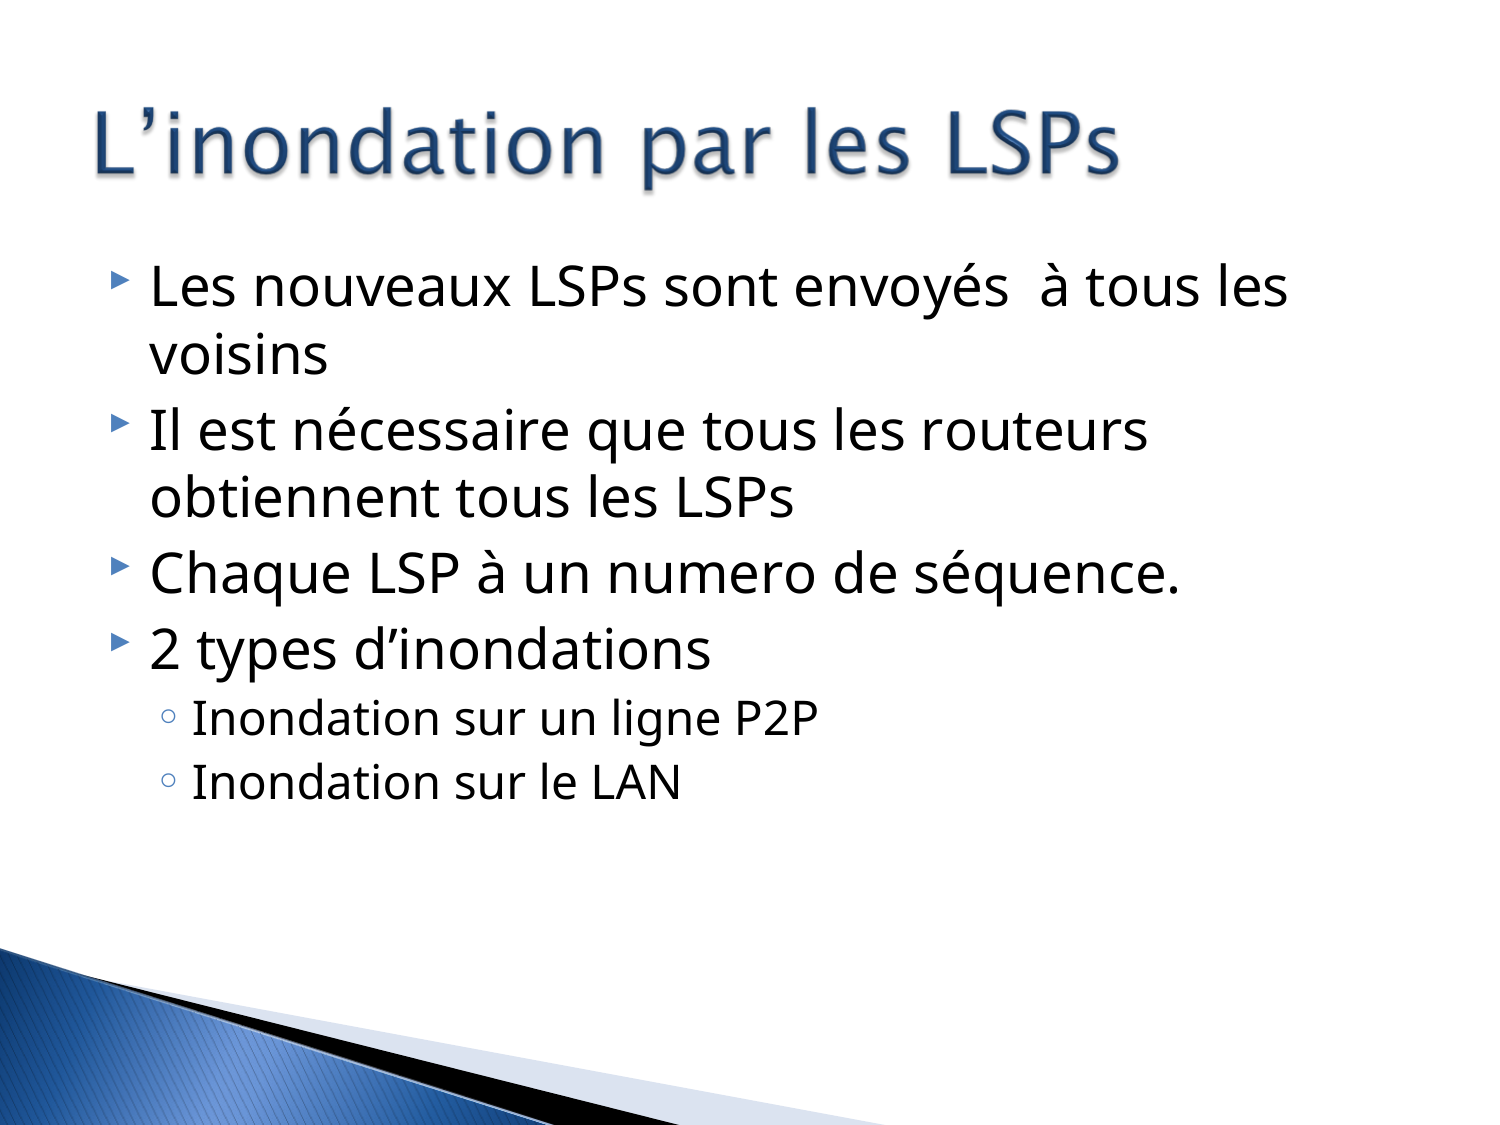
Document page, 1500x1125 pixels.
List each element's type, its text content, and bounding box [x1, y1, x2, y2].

list Les nouveaux LSPs sont envoyés à tous les voisins Il est nécessaire que tous les routeurs obtiennent tous les LSPs Chaque LSP à un numero de séquence. 2 types d’inondations Inondation sur un ligne P2P Inondation sur le LAN [75, 242, 1426, 986]
picture [0, 947, 559, 1125]
text_box [75, 45, 1426, 234]
